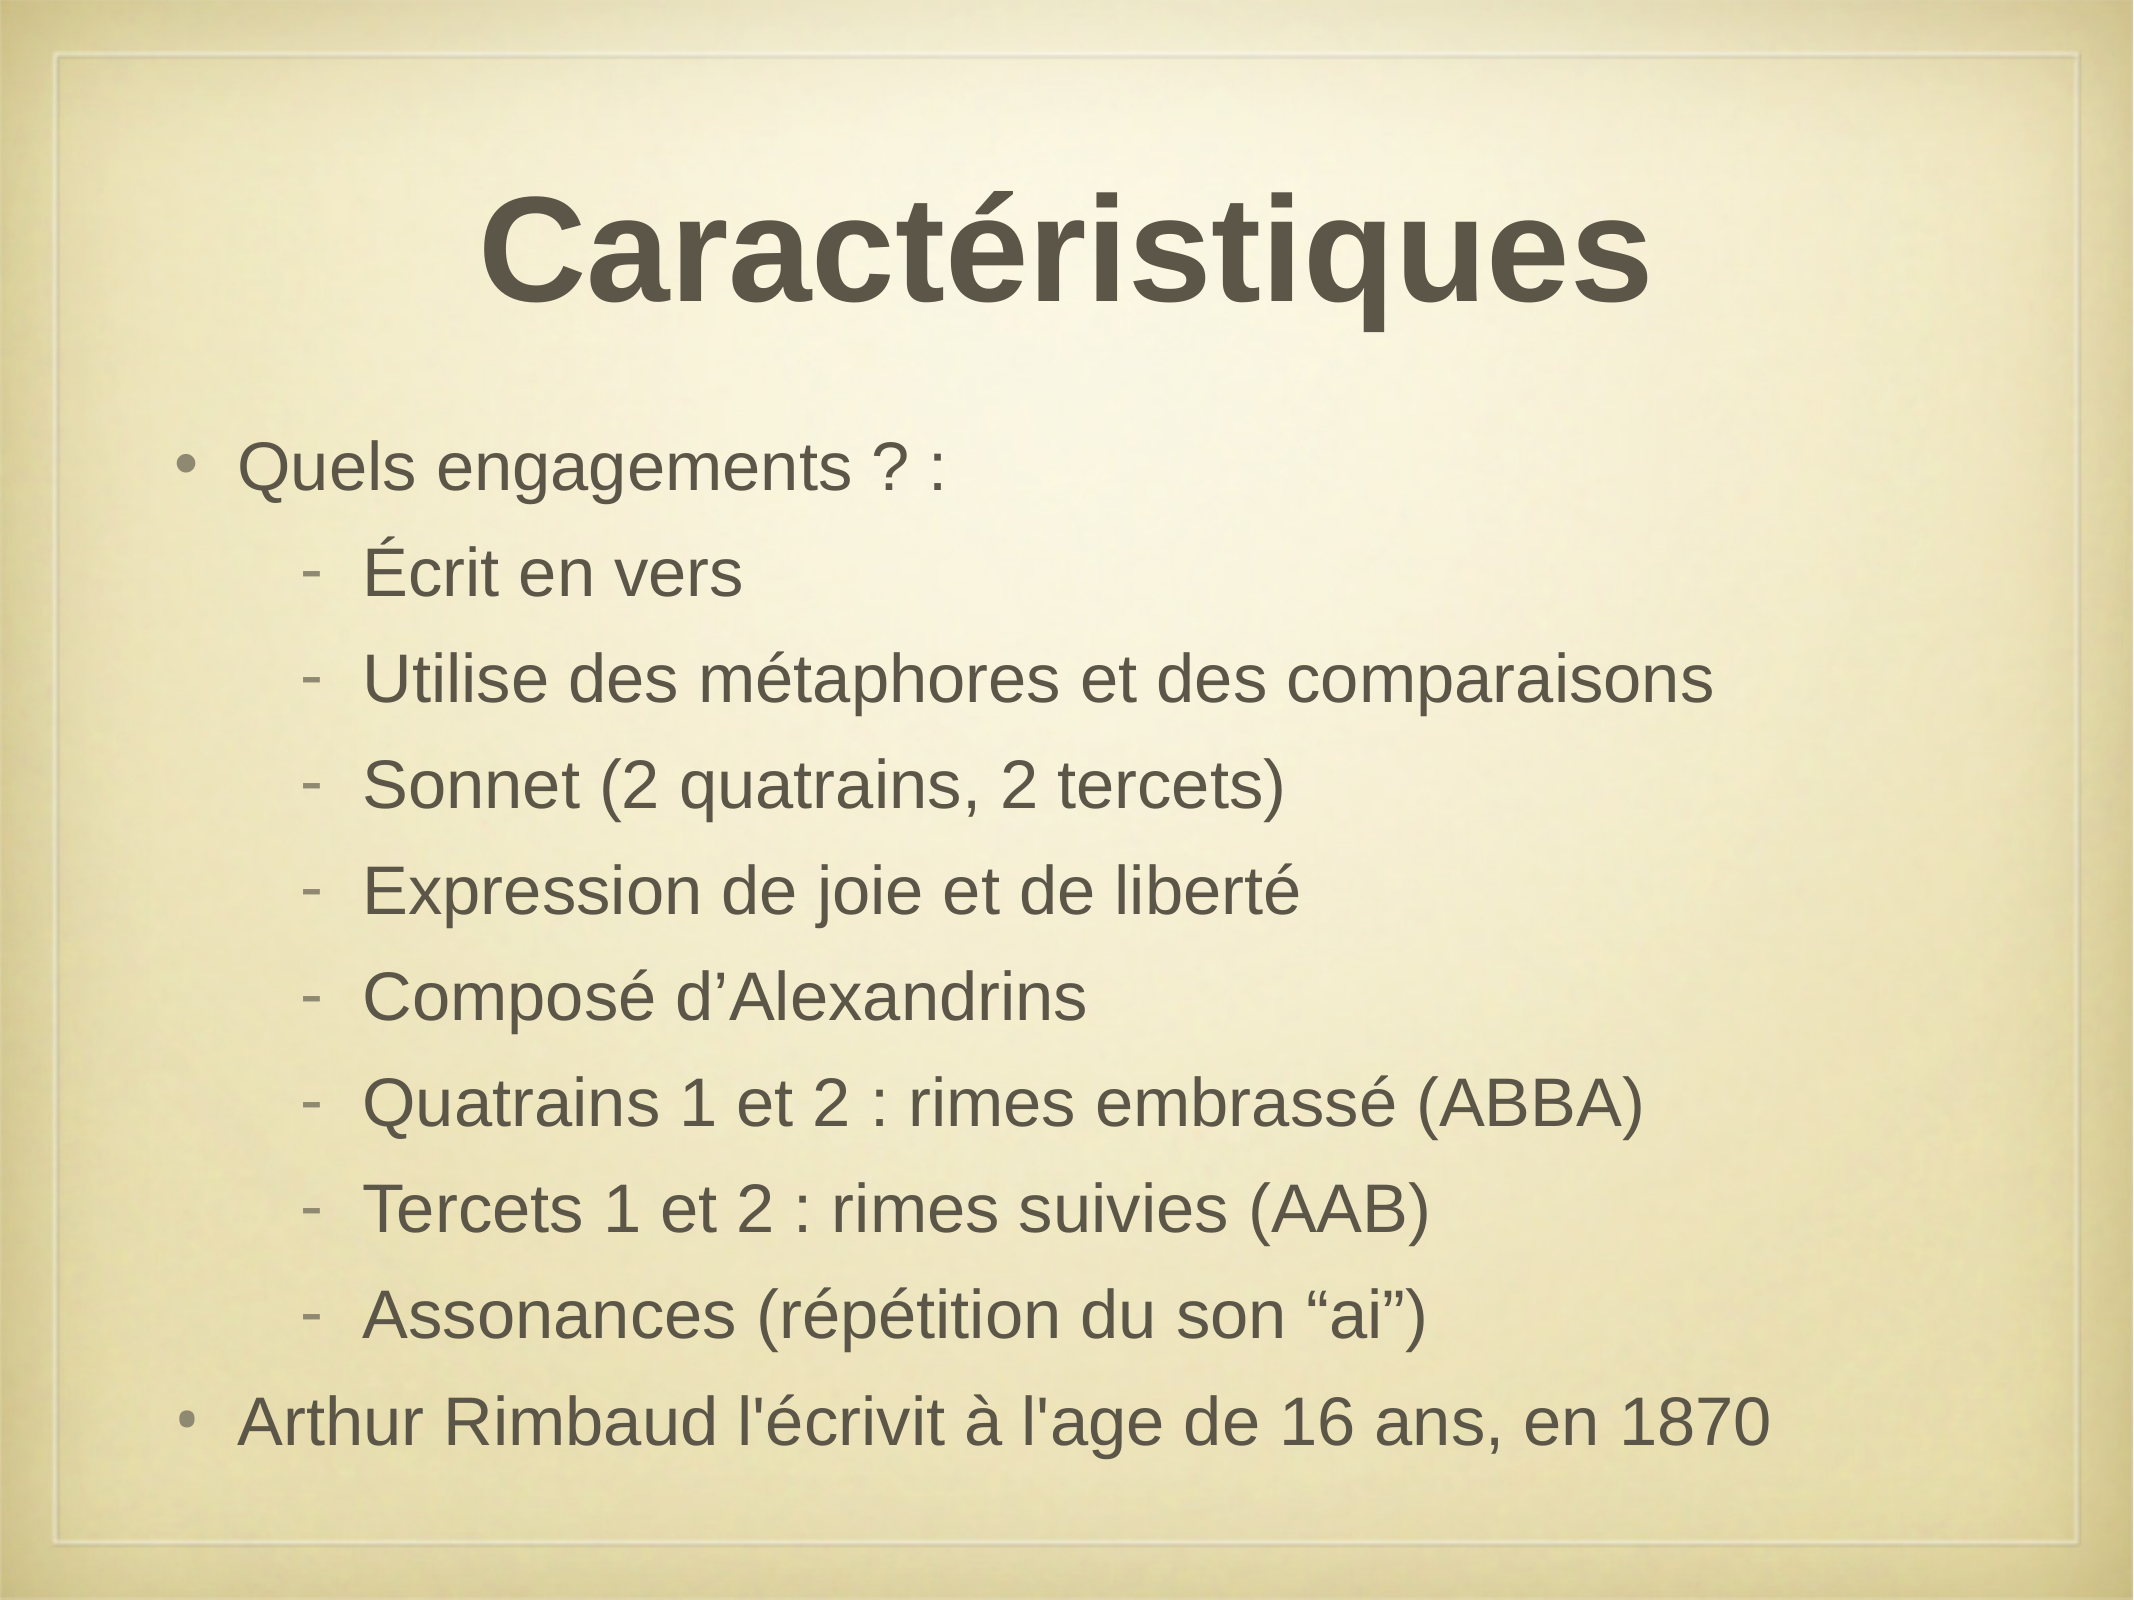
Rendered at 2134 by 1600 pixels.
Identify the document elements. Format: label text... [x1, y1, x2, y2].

title Caractéristiques [166, 89, 1967, 394]
picture [0, 0, 2134, 1600]
list Quels engagements ? : Écrit en vers Utilise des métaphores et des comparaisons Sonnet (2 quatrains, 2 tercets) Expression de joie et de liberté Composé d’Alexandrins Quatrains 1 et 2 : rimes embrassé (ABBA) Tercets 1 et 2 : rimes suivies (AAB) Assonances (répétition du son “ai”) Arthur Rimbaud l'écrivit à l'age de 16 ans, en 1870 [166, 413, 1967, 1482]
